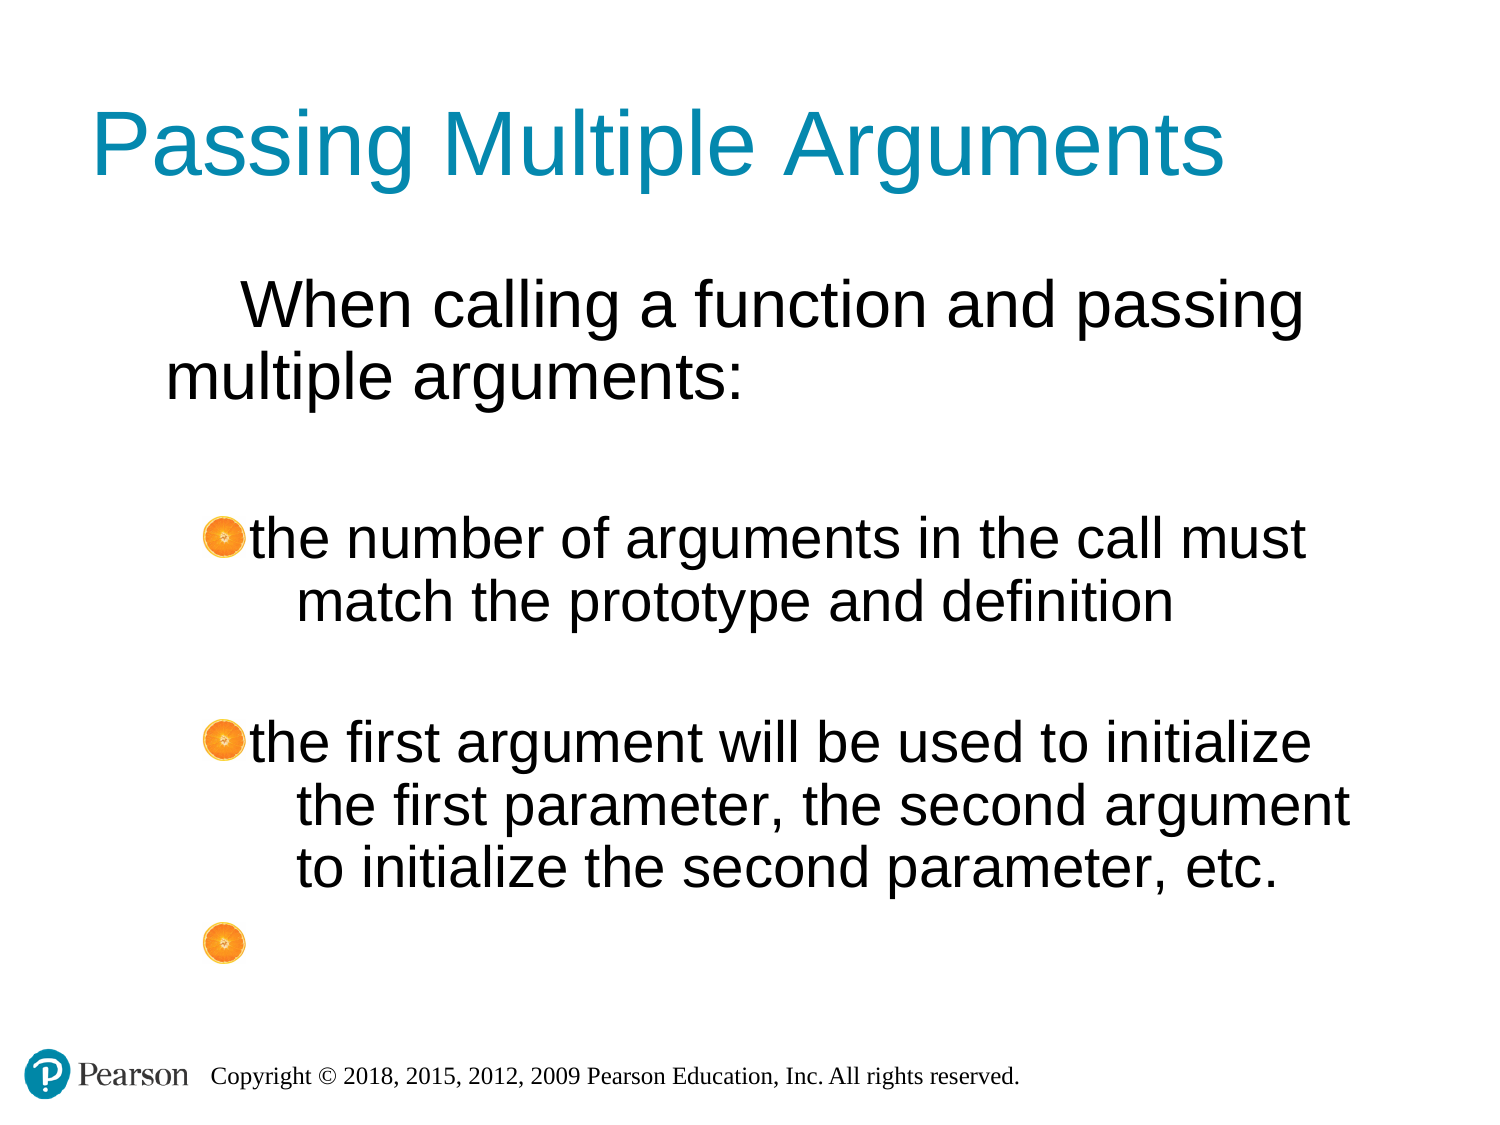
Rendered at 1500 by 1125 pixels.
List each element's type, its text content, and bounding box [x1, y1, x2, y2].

title Passing Multiple Arguments [75, 45, 1426, 233]
list When calling a function and passing multiple arguments: the number of arguments in the call must match the prototype and definition the first argument will be used to initialize the first parameter, the second argument to initialize the second parameter, etc. [37, 262, 1399, 1013]
